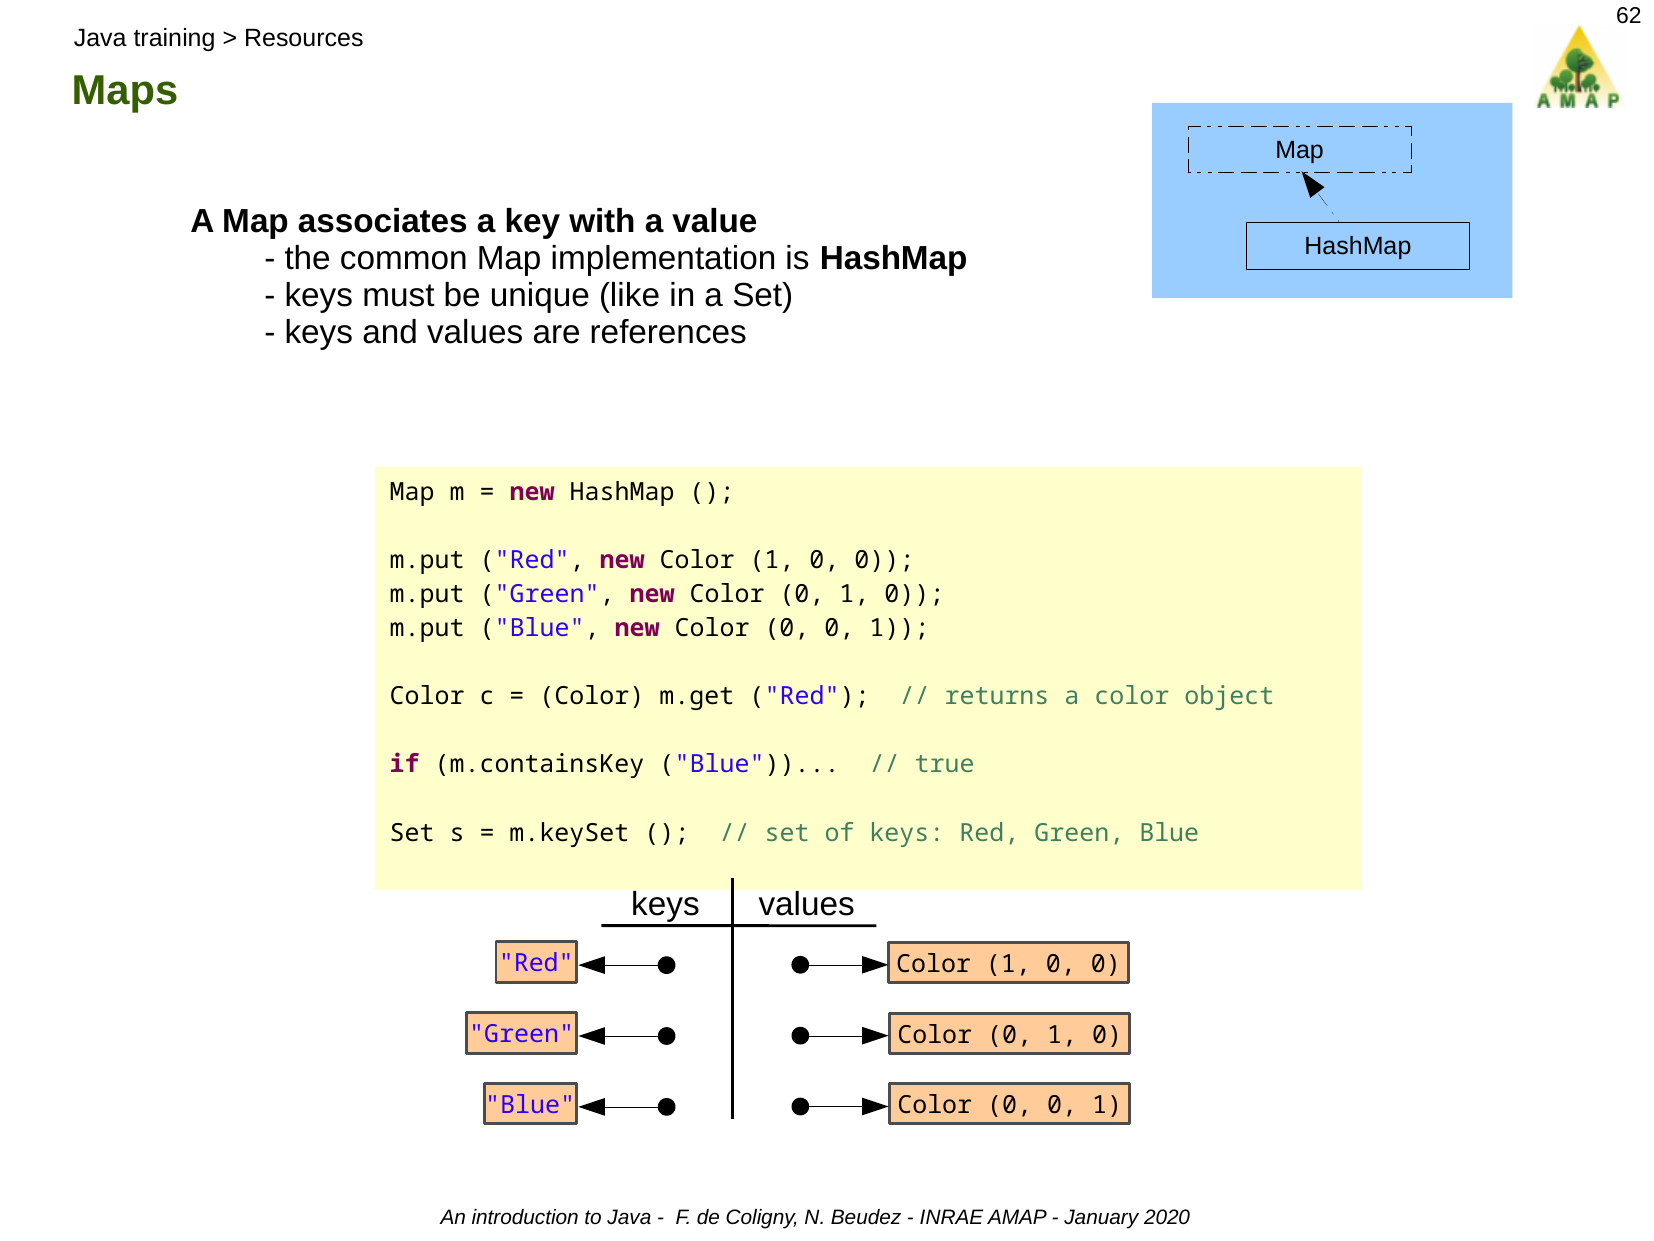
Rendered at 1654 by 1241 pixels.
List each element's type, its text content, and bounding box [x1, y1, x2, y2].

text_box "Blue" [484, 1083, 577, 1124]
text_box Color (1, 0, 0) [888, 942, 1129, 983]
text_box values [743, 878, 877, 931]
text_box Color (0, 0, 1) [889, 1083, 1130, 1124]
text_box "Red" [496, 941, 577, 983]
text_box Java training > Resources [59, 16, 1004, 60]
text_box Map m = new HashMap (); m.put ("Red", new Color (1, 0, 0)); m.put ("Green", new Color (0, 1, 0)); m.put ("Blue", new Color (0, 0, 1)); Color c = (Color) m.get ("Red"); // returns a color object if (m.containsKey ("Blue"))... // true Set s = m.keySet (); // set of keys: Red, Green, Blue [374, 466, 1362, 833]
text_box [1152, 121, 1513, 299]
text_box keys [616, 878, 721, 924]
text_box "Green" [466, 1012, 577, 1054]
text_box Maps [56, 59, 1513, 121]
text_box Color (0, 1, 0) [889, 1013, 1130, 1054]
text_box HashMap [1246, 222, 1470, 270]
picture [1533, 25, 1627, 108]
text_box Map [1188, 126, 1412, 173]
text_box A Map associates a key with a value - the common Map implementation is HashMap - keys must be unique (like in a Set) - keys and values are references [175, 194, 1021, 360]
